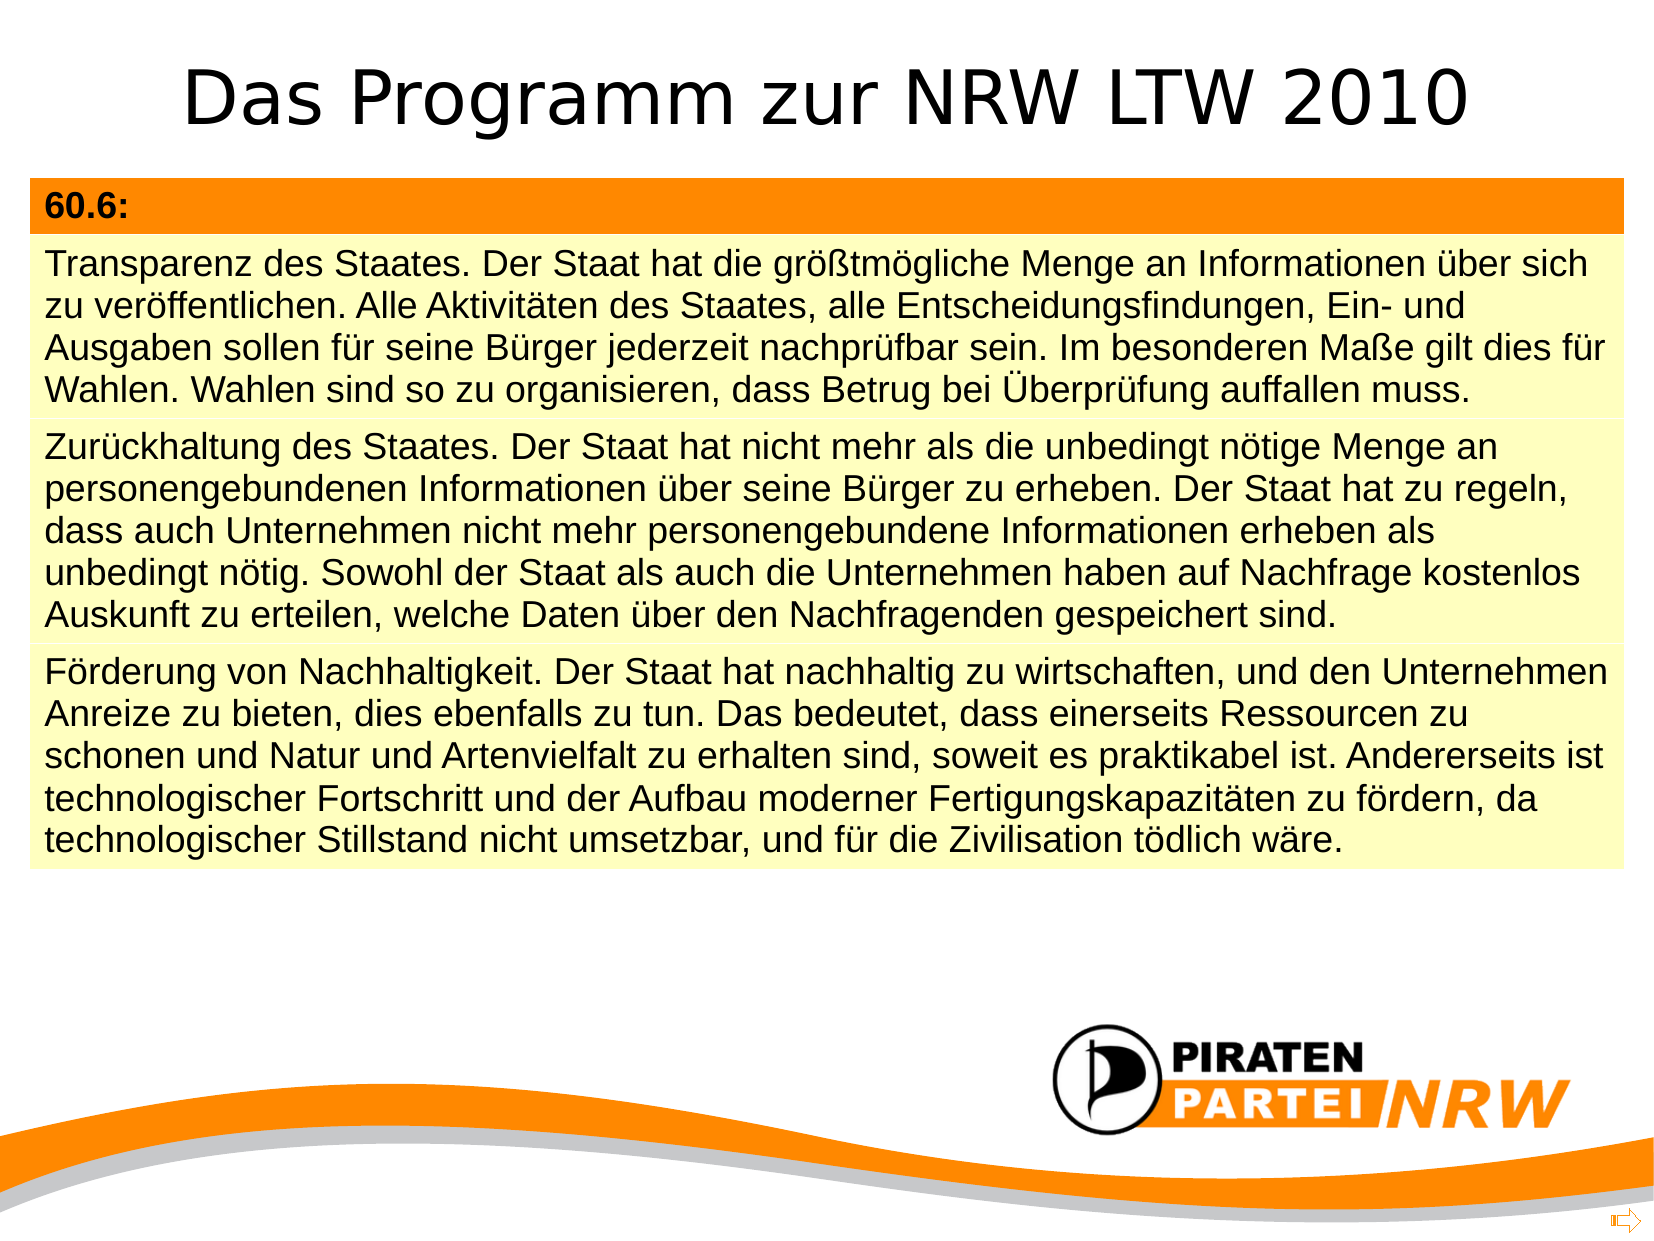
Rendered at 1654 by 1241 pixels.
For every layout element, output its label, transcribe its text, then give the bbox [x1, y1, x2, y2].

title Das Programm zur NRW LTW 2010 [82, 54, 1571, 143]
table_header 60.6: [30, 178, 1624, 234]
table_cell Förderung von Nachhaltigkeit. Der Staat hat nachhaltig zu wirtschaften, und den Unternehmen Anreize zu bieten, dies ebenfalls zu tun. Das bedeutet, dass einerseits Ressourcen zu schonen und Natur und Artenvielfalt zu erhalten sind, soweit es praktikabel ist. Andererseits ist technologischer Fortschritt und der Aufbau moderner Fertigungskapazitäten zu fördern, da technologischer Stillstand nicht umsetzbar, und für die Zivilisation tödlich wäre. [30, 644, 1624, 869]
table_cell Transparenz des Staates. Der Staat hat die größtmögliche Menge an Informationen über sich zu veröffentlichen. Alle Aktivitäten des Staates, alle Entscheidungsfindungen, Ein- und Ausgaben sollen für seine Bürger jederzeit nachprüfbar sein. Im besonderen Maße gilt dies für Wahlen. Wahlen sind so zu organisieren, dass Betrug bei Überprüfung auffallen muss. [30, 235, 1624, 418]
picture [1045, 1021, 1579, 1140]
table_cell Zurückhaltung des Staates. Der Staat hat nicht mehr als die unbedingt nötige Menge an personengebundenen Informationen über seine Bürger zu erheben. Der Staat hat zu regeln, dass auch Unternehmen nicht mehr personengebundene Informationen erheben als unbedingt nötig. Sowohl der Staat als auch die Unternehmen haben auf Nachfrage kostenlos Auskunft zu erteilen, welche Daten über den Nachfragenden gespeichert sind. [30, 419, 1624, 643]
